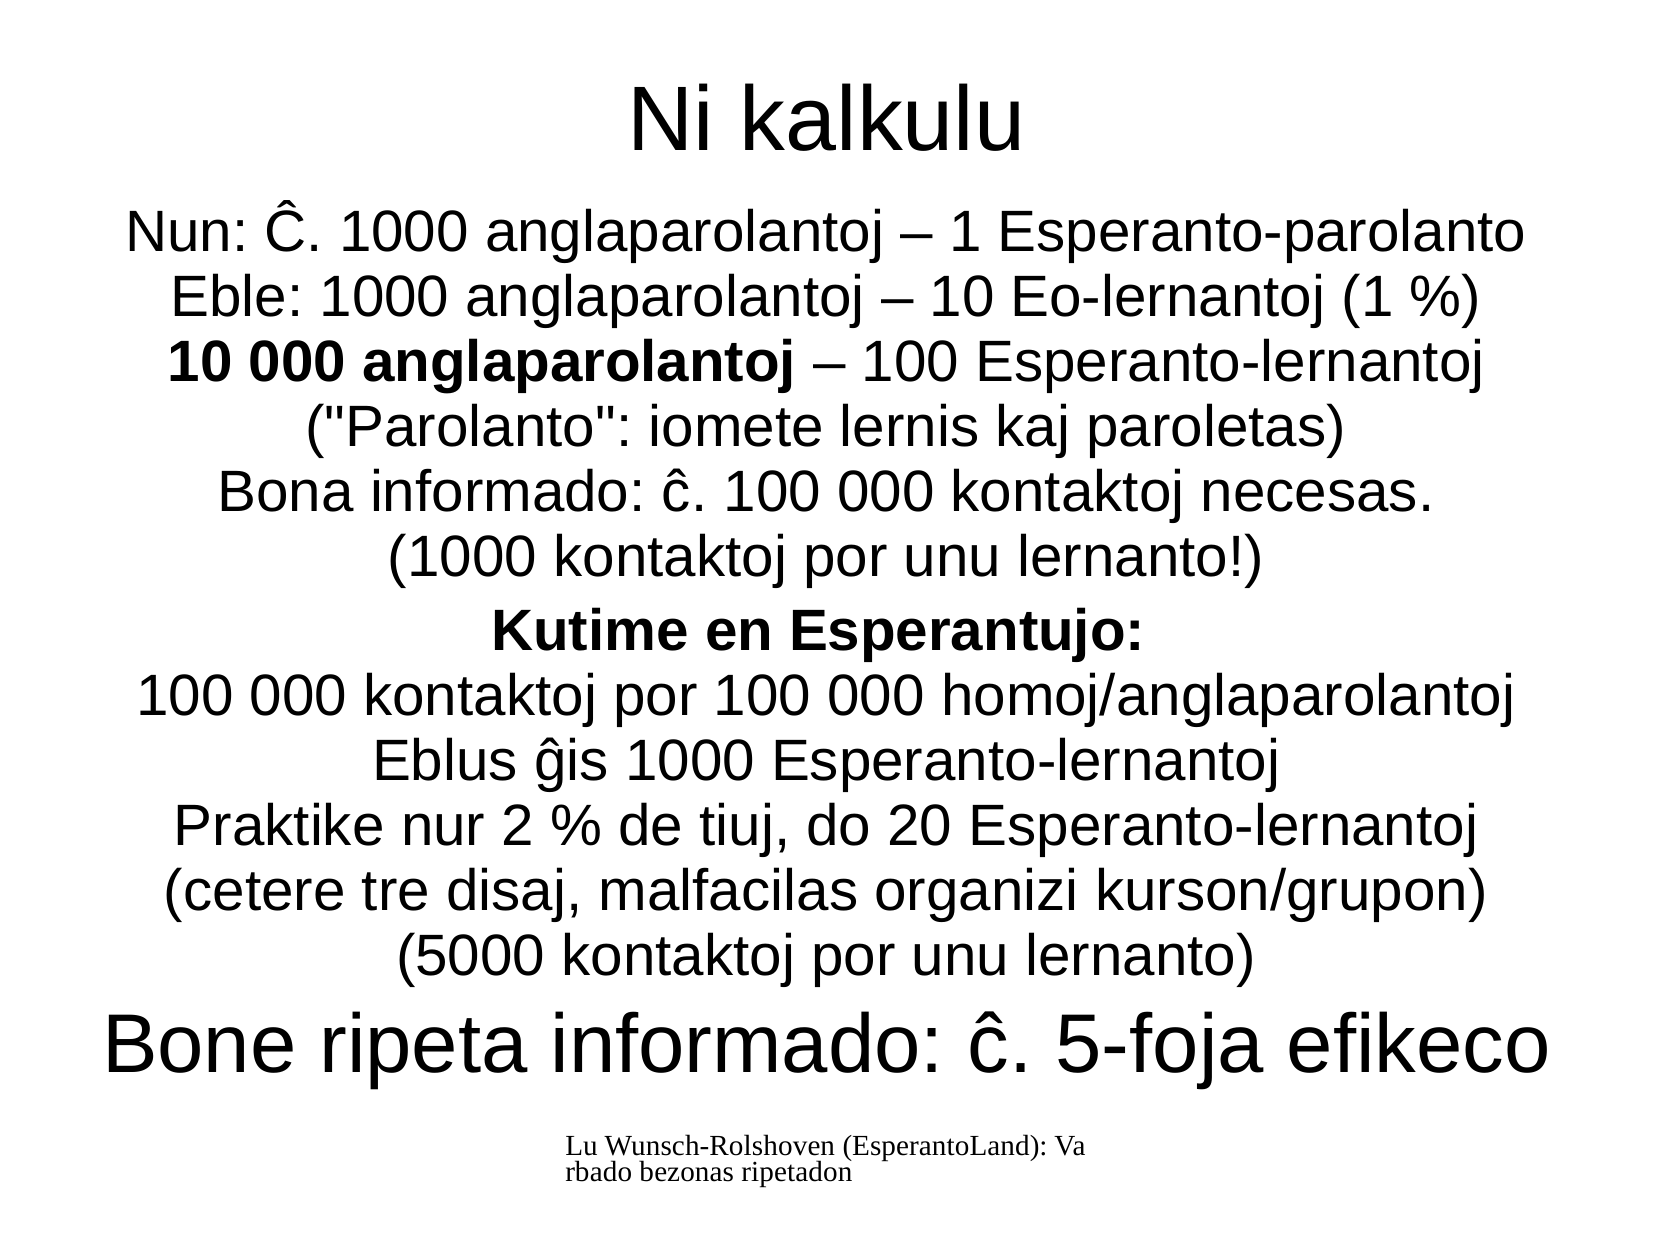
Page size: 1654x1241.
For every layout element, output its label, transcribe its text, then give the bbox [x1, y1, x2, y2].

subtitle Ni kalkulu Nun: Ĉ. 1000 anglaparolantoj – 1 Esperanto-parolanto Eble: 1000 anglaparolantoj – 10 Eo-lernantoj (1 %) 10 000 anglaparolantoj – 100 Esperanto-lernantoj ("Parolanto": iomete lernis kaj paroletas) Bona informado: ĉ. 100 000 kontaktoj necesas. (1000 kontaktoj por unu lernanto!) Kutime en Esperantujo: 100 000 kontaktoj por 100 000 homoj/anglaparolantoj Eblus ĝis 1000 Esperanto-lernantoj Praktike nur 2 % de tiuj, do 20 Esperanto-lernantoj (cetere tre disaj, malfacilas organizi kurson/grupon) (5000 kontaktoj por unu lernanto) Bone ripeta informado: ĉ. 5-foja efikeco [82, 56, 1571, 1102]
